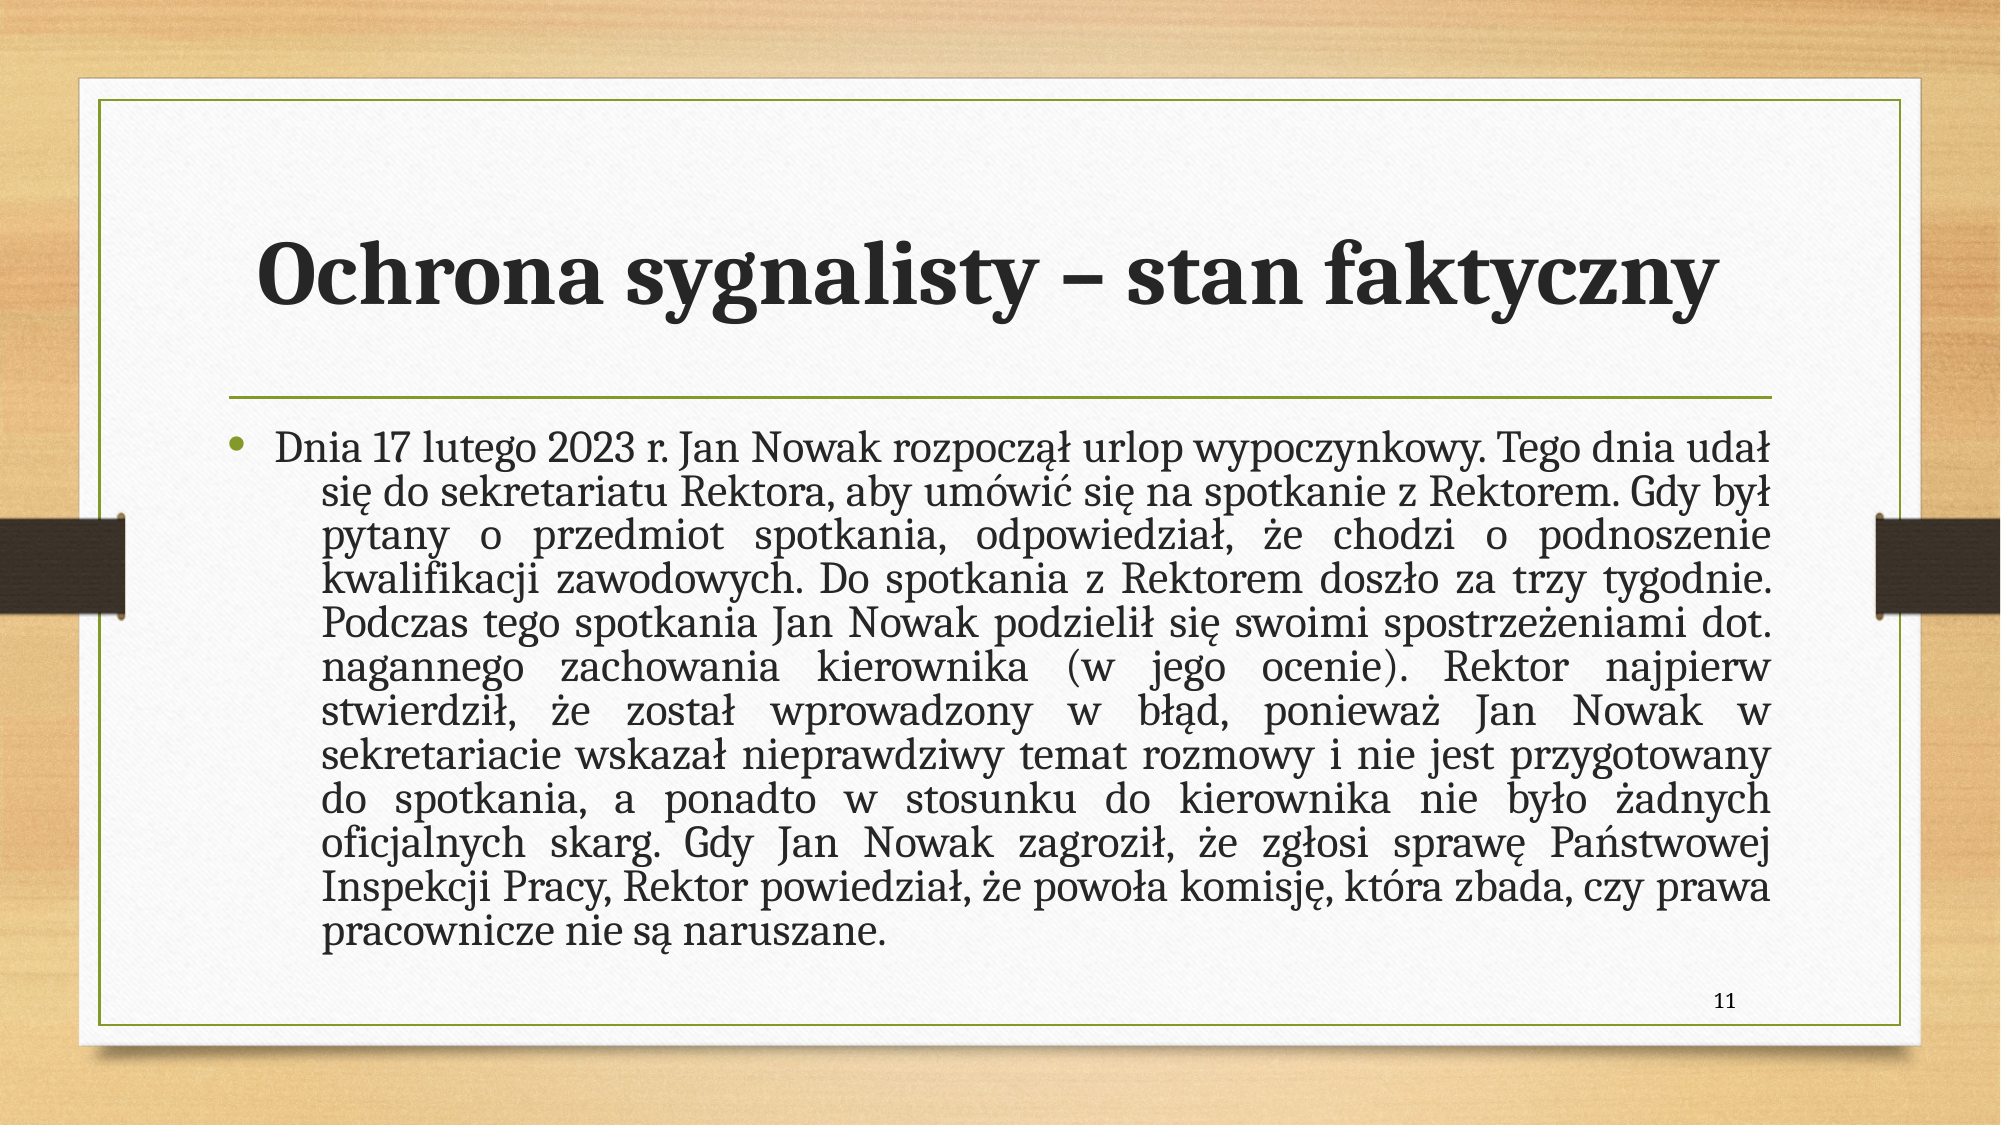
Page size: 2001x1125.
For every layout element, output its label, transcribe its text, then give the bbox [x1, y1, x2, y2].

text_box [1698, 979, 1788, 1026]
list Dnia 17 lutego 2023 r. Jan Nowak rozpoczął urlop wypoczynkowy. Tego dnia udał się do sekretariatu Rektora, aby umówić się na spotkanie z Rektorem. Gdy był pytany o przedmiot spotkania, odpowiedział, że chodzi o podnoszenie kwalifikacji zawodowych. Do spotkania z Rektorem doszło za trzy tygodnie. Podczas tego spotkania Jan Nowak podzielił się swoimi spostrzeżeniami dot. nagannego zachowania kierownika (w jego ocenie). Rektor najpierw stwierdził, że został wprowadzony w błąd, ponieważ Jan Nowak w sekretariacie wskazał nieprawdziwy temat rozmowy i nie jest przygotowany do spotkania, a ponadto w stosunku do kierownika nie było żadnych oficjalnych skarg. Gdy Jan Nowak zagroził, że zgłosi sprawę Państwowej Inspekcji Pracy, Rektor powiedział, że powoła komisję, która zbada, czy prawa pracownicze nie są naruszane. [212, 419, 1788, 964]
title Ochrona sygnalisty – stan faktyczny [212, 161, 1788, 376]
